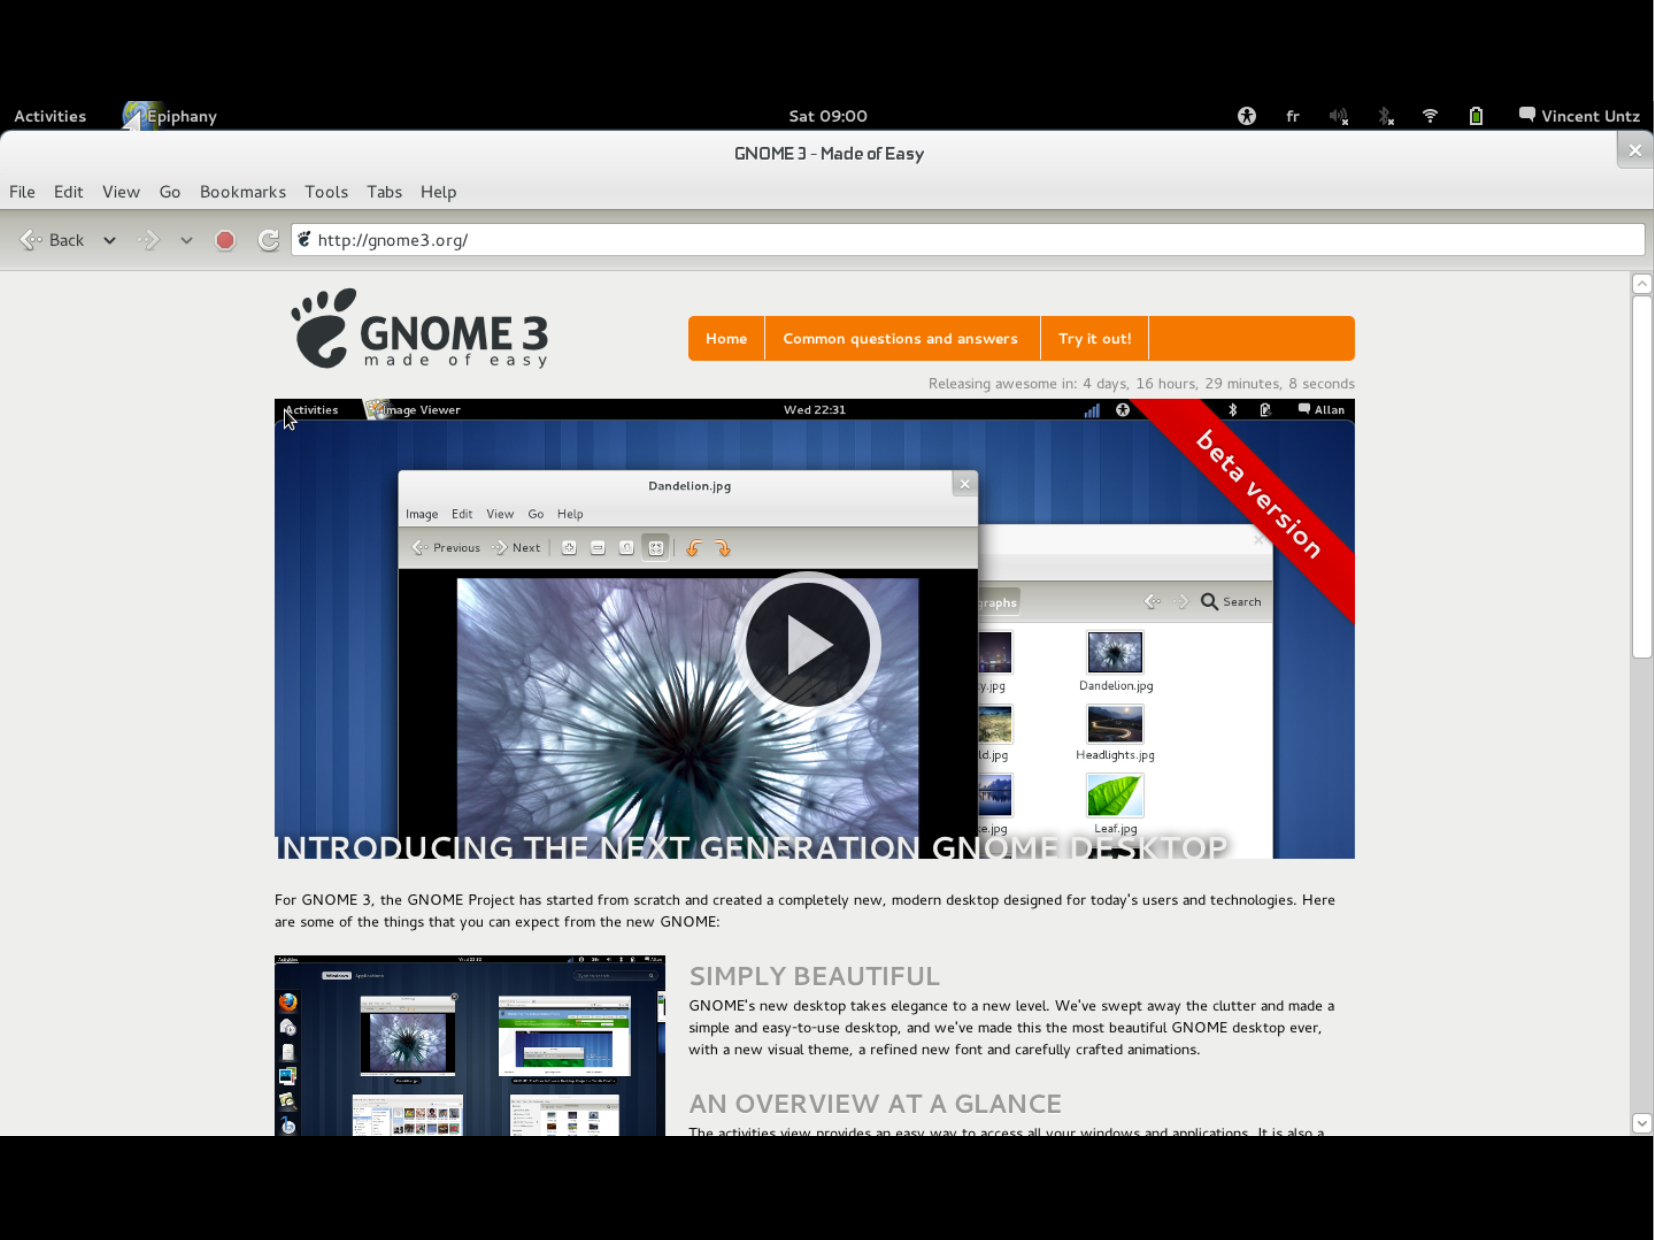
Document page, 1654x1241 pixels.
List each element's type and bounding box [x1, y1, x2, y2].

picture [0, 101, 1654, 1136]
